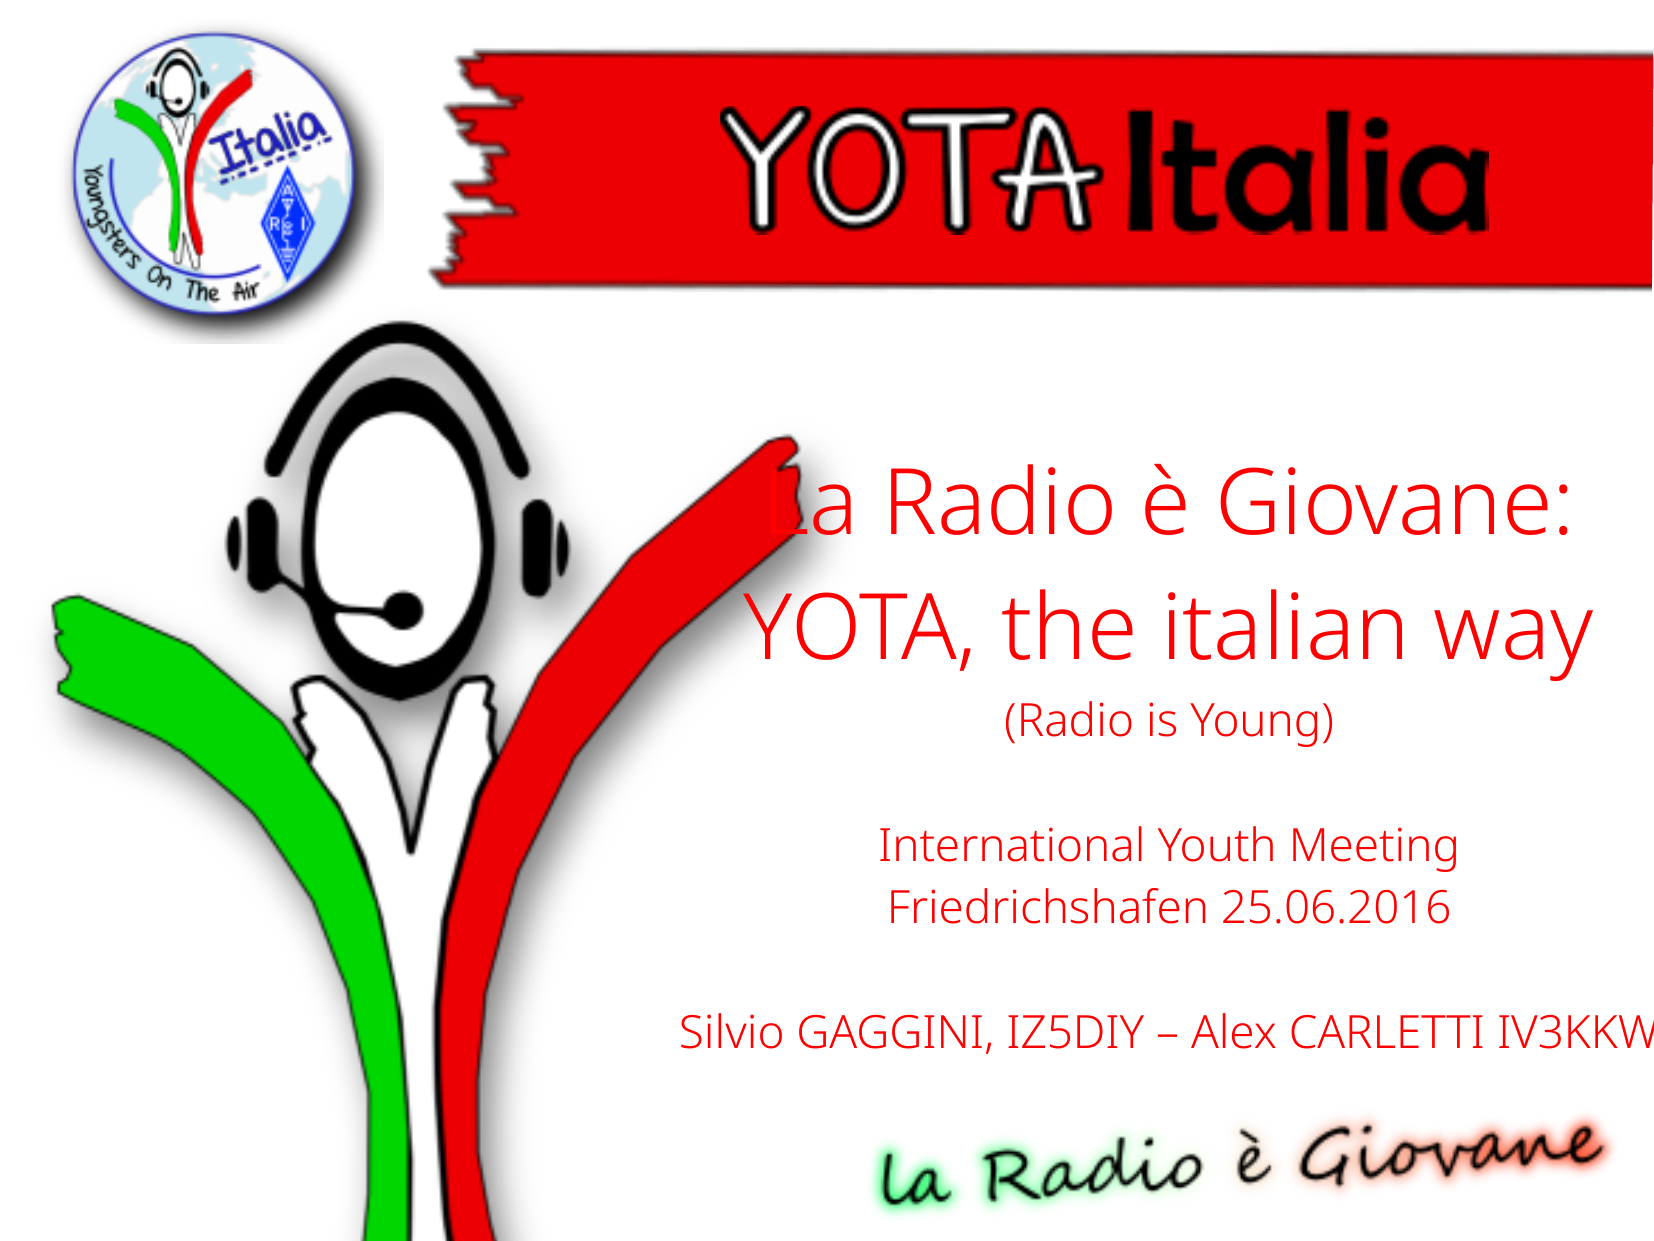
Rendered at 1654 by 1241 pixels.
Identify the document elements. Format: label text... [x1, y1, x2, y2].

picture [762, 1038, 778, 1046]
picture [0, 5, 1654, 1241]
picture [803, 1038, 823, 1046]
picture [863, 1038, 878, 1046]
title La Radio è Giovane: YOTA, the italian way (Radio is Young) International Youth Meeting Friedrichshafen 25.06.2016 Silvio GAGGINI, IZ5DIY – Alex CARLETTI IV3KKW [673, 461, 1654, 1038]
